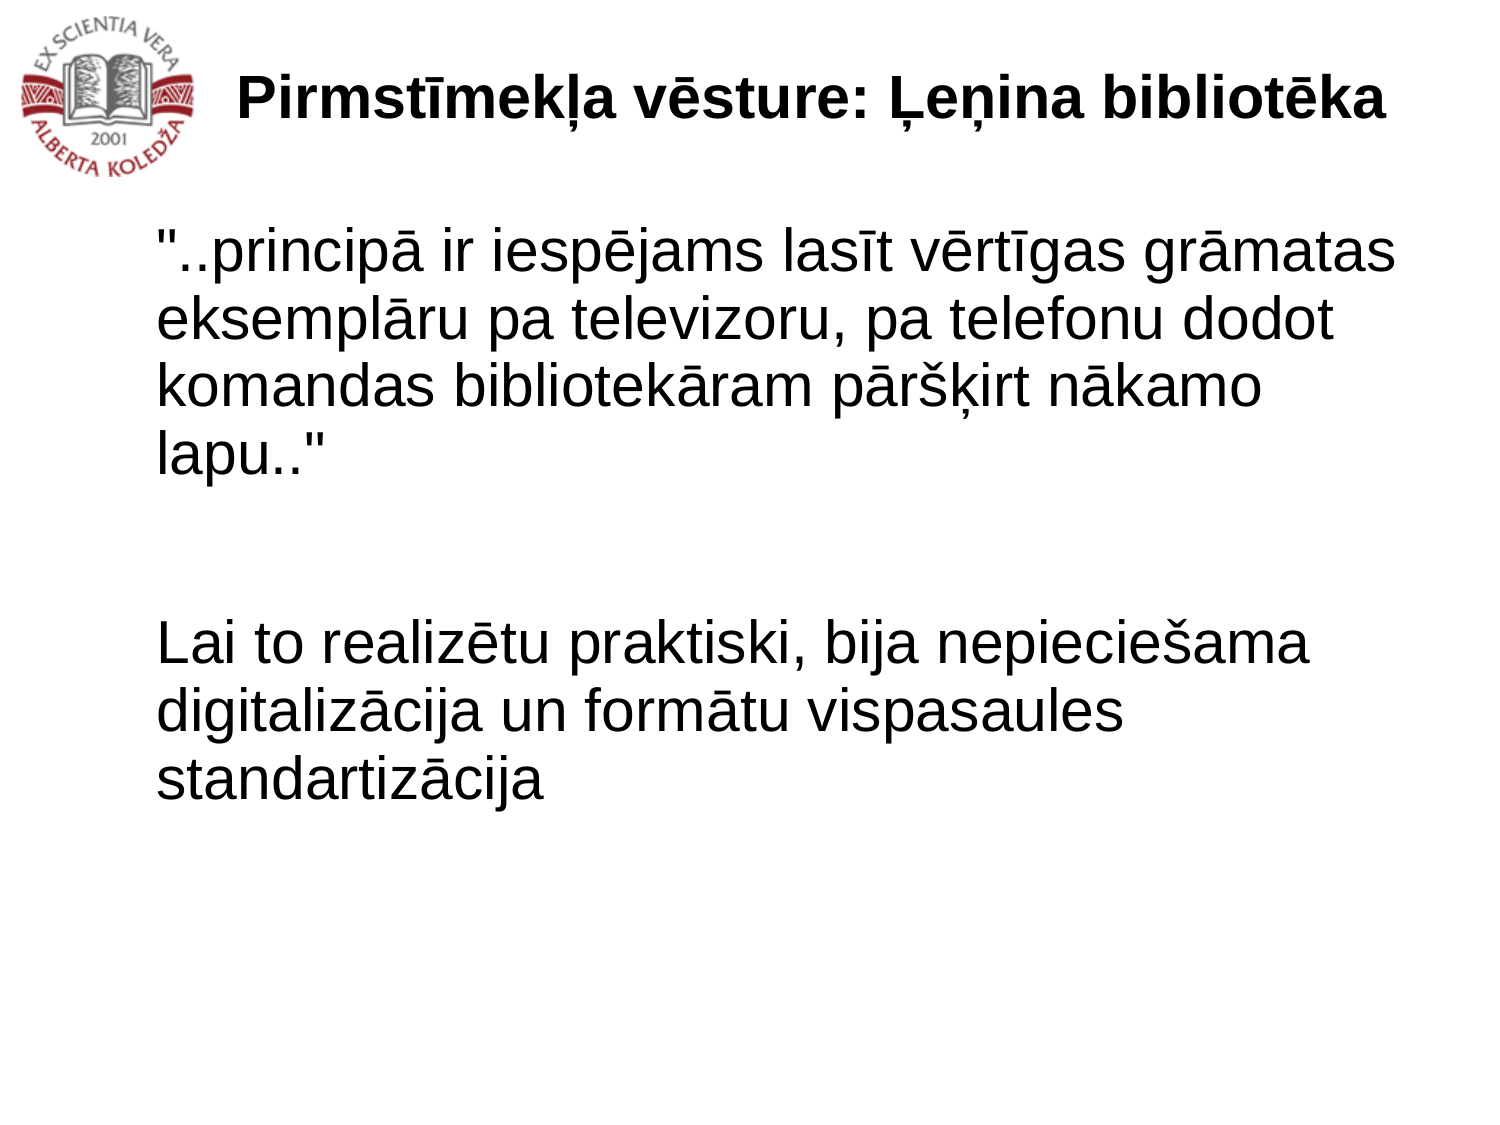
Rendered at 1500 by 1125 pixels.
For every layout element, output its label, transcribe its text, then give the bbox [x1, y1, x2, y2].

title Pirmstīmekļa vēsture: Ļeņina bibliotēka [193, 44, 1431, 150]
picture [21, 16, 194, 177]
list "..principā ir iespējams lasīt vērtīgas grāmatas eksemplāru pa televizoru, pa telefonu dodot komandas bibliotekāram pāršķirt nākamo lapu.." Lai to realizētu praktiski, bija nepieciešama digitalizācija un formātu vispasaules standartizācija [85, 216, 1436, 1035]
